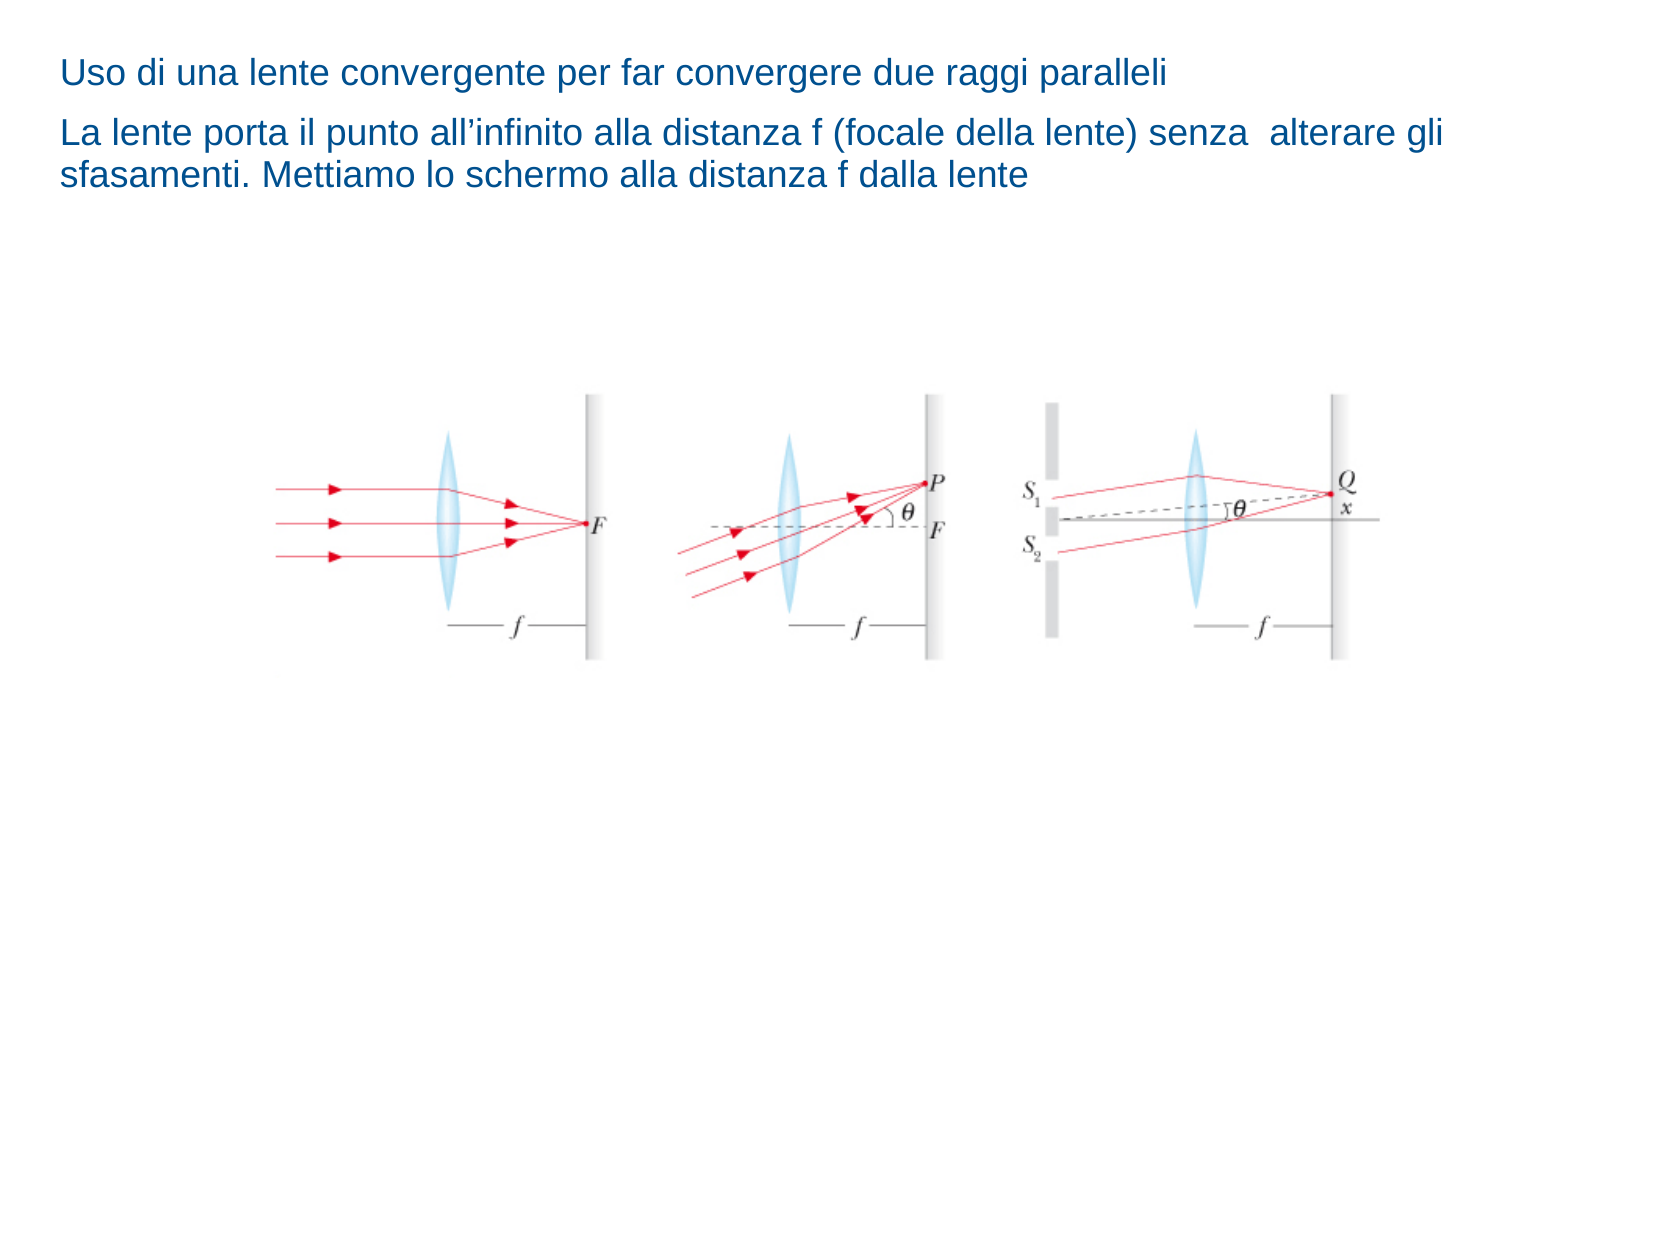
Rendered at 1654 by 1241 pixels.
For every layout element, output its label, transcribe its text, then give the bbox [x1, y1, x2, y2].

text_box Uso di una lente convergente per far convergere due raggi paralleli La lente porta il punto all’infinito alla distanza f (focale della lente) senza alterare gli sfasamenti. Mettiamo lo schermo alla distanza f dalla lente [45, 44, 1606, 204]
picture [262, 384, 1391, 678]
